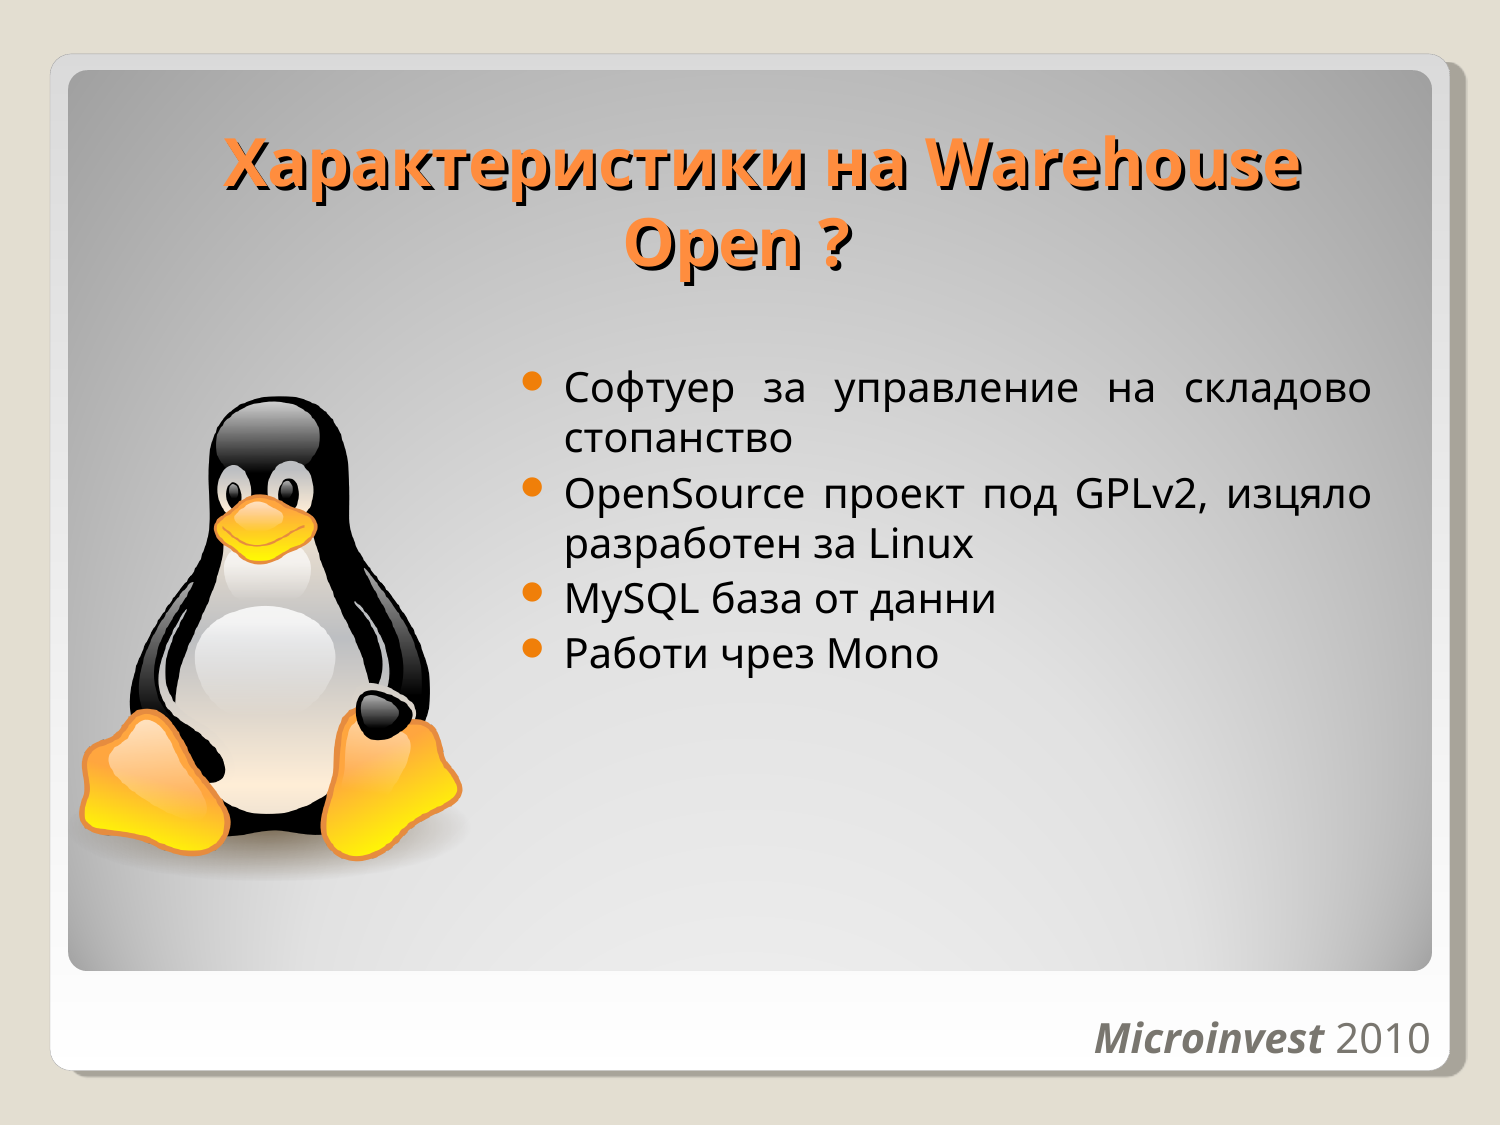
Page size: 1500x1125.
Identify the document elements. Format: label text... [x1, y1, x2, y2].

text_box Microinvest 2010 [171, 1011, 1447, 1125]
picture [48, 69, 1433, 972]
title Характеристики на Warehouse Open ? [82, 112, 1426, 288]
list Софтуер за управление на складово стопанство OpenSource проект под GPLv2, изцяло разработен за Linux MySQL база от данни Работи чрез Mono [490, 290, 1388, 1000]
